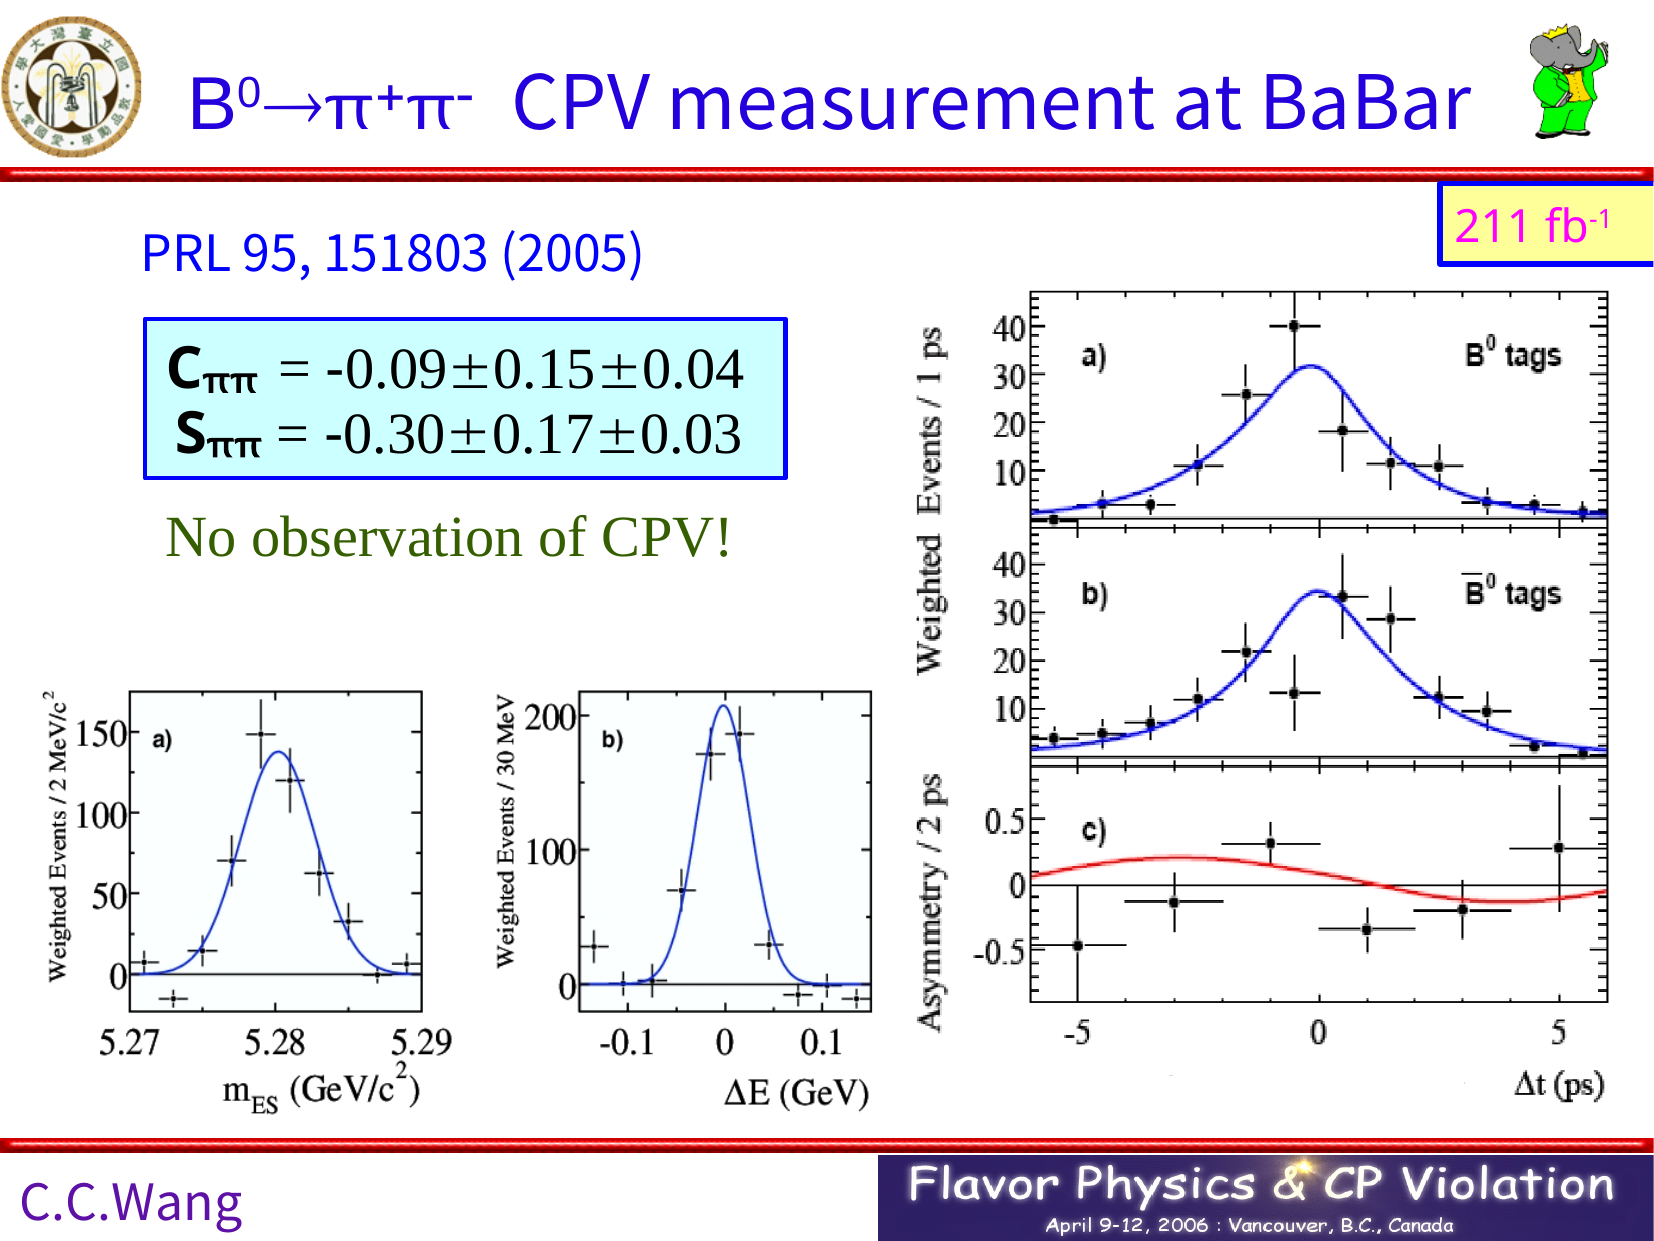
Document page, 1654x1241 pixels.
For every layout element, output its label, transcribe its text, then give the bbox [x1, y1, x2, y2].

text_box S = -0.30±0.17±0.03 [144, 318, 150, 491]
picture [0, 15, 143, 159]
picture [878, 1155, 1654, 1241]
picture [1530, 23, 1618, 139]
picture [37, 673, 890, 1116]
text_box C = -0.09±0.15±0.04 [150, 318, 893, 494]
picture [0, 167, 1654, 182]
title B0+- CPV measurement at BaBar [140, 22, 1520, 173]
text_box PRL 95, 151803 (2005) [129, 213, 775, 317]
text_box No observation of CPV! [151, 496, 885, 593]
picture [916, 285, 1632, 1111]
text_box 211 fb-1 [1439, 183, 1654, 255]
picture [0, 1138, 1654, 1153]
